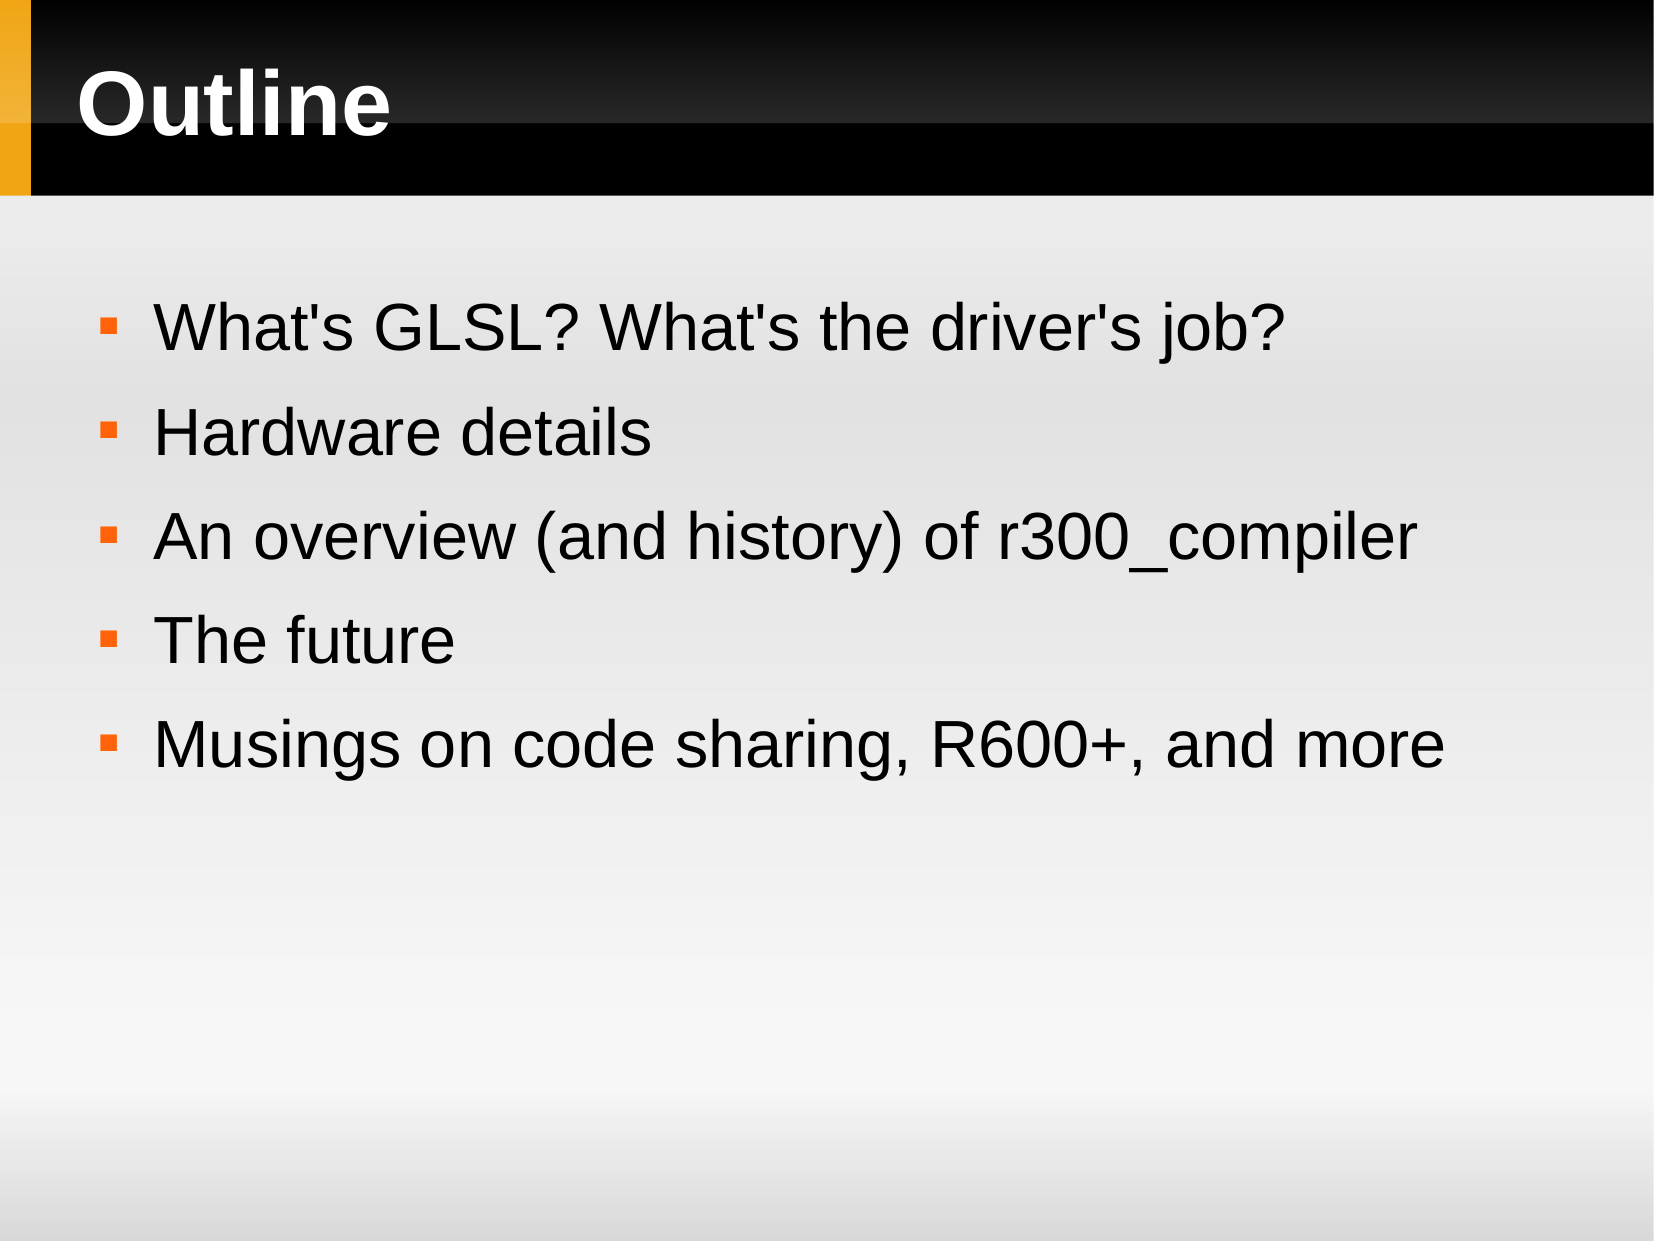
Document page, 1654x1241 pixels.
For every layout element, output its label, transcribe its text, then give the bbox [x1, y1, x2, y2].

title Outline [76, 0, 1565, 208]
picture [0, 0, 1654, 1241]
list What's GLSL? What's the driver's job? Hardware details An overview (and history) of r300_compiler The future Musings on code sharing, R600+, and more [82, 290, 1571, 1094]
